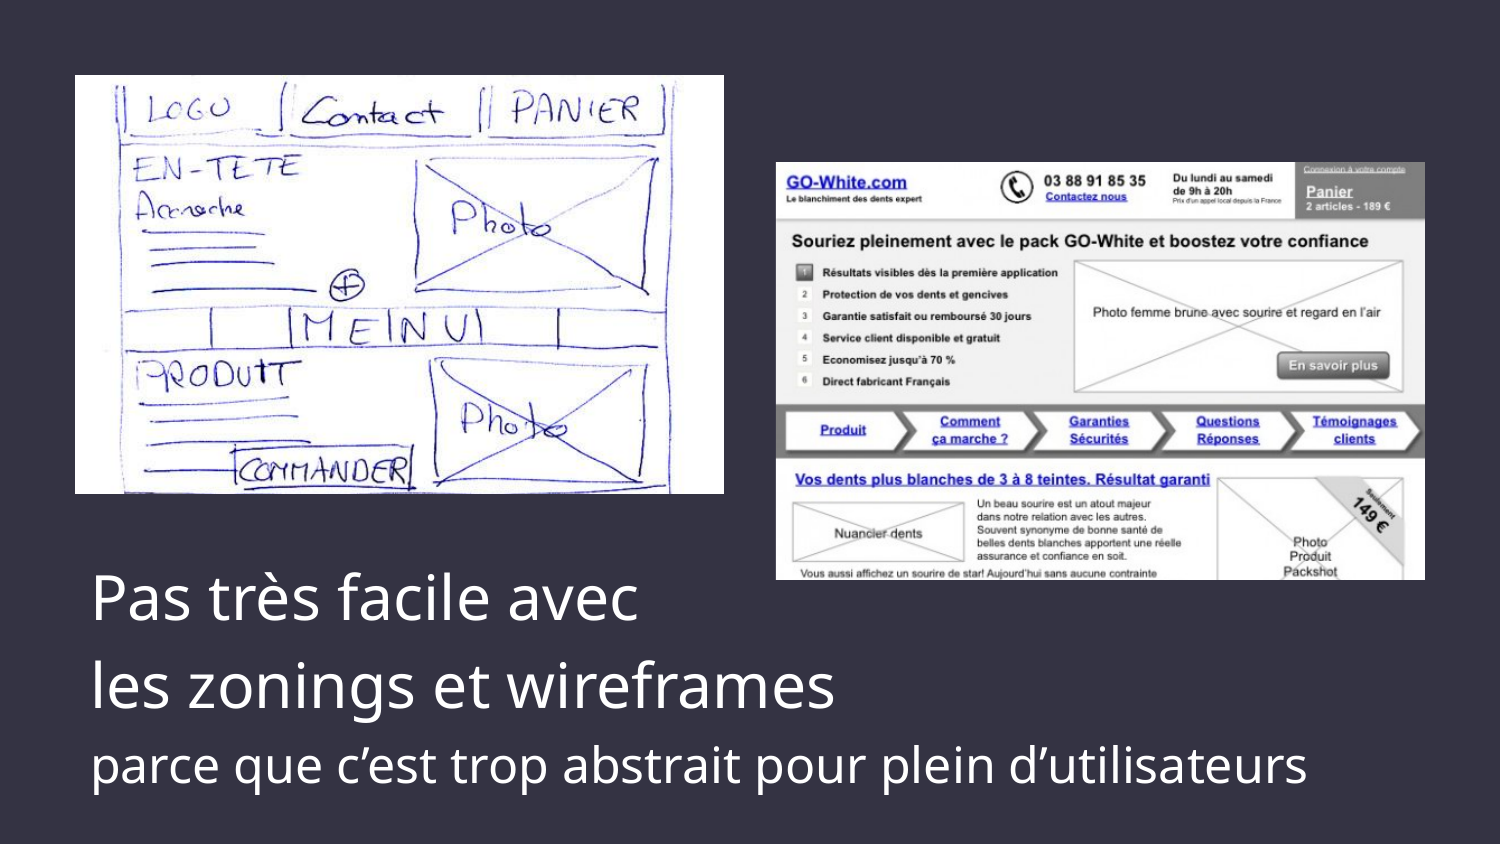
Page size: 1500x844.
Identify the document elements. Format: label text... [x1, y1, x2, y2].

list Pas très facile avec les zonings et wireframes parce que c’est trop abstrait pour plein d’utilisateurs [75, 679, 1425, 809]
picture [75, 75, 724, 494]
picture [775, 162, 1425, 580]
